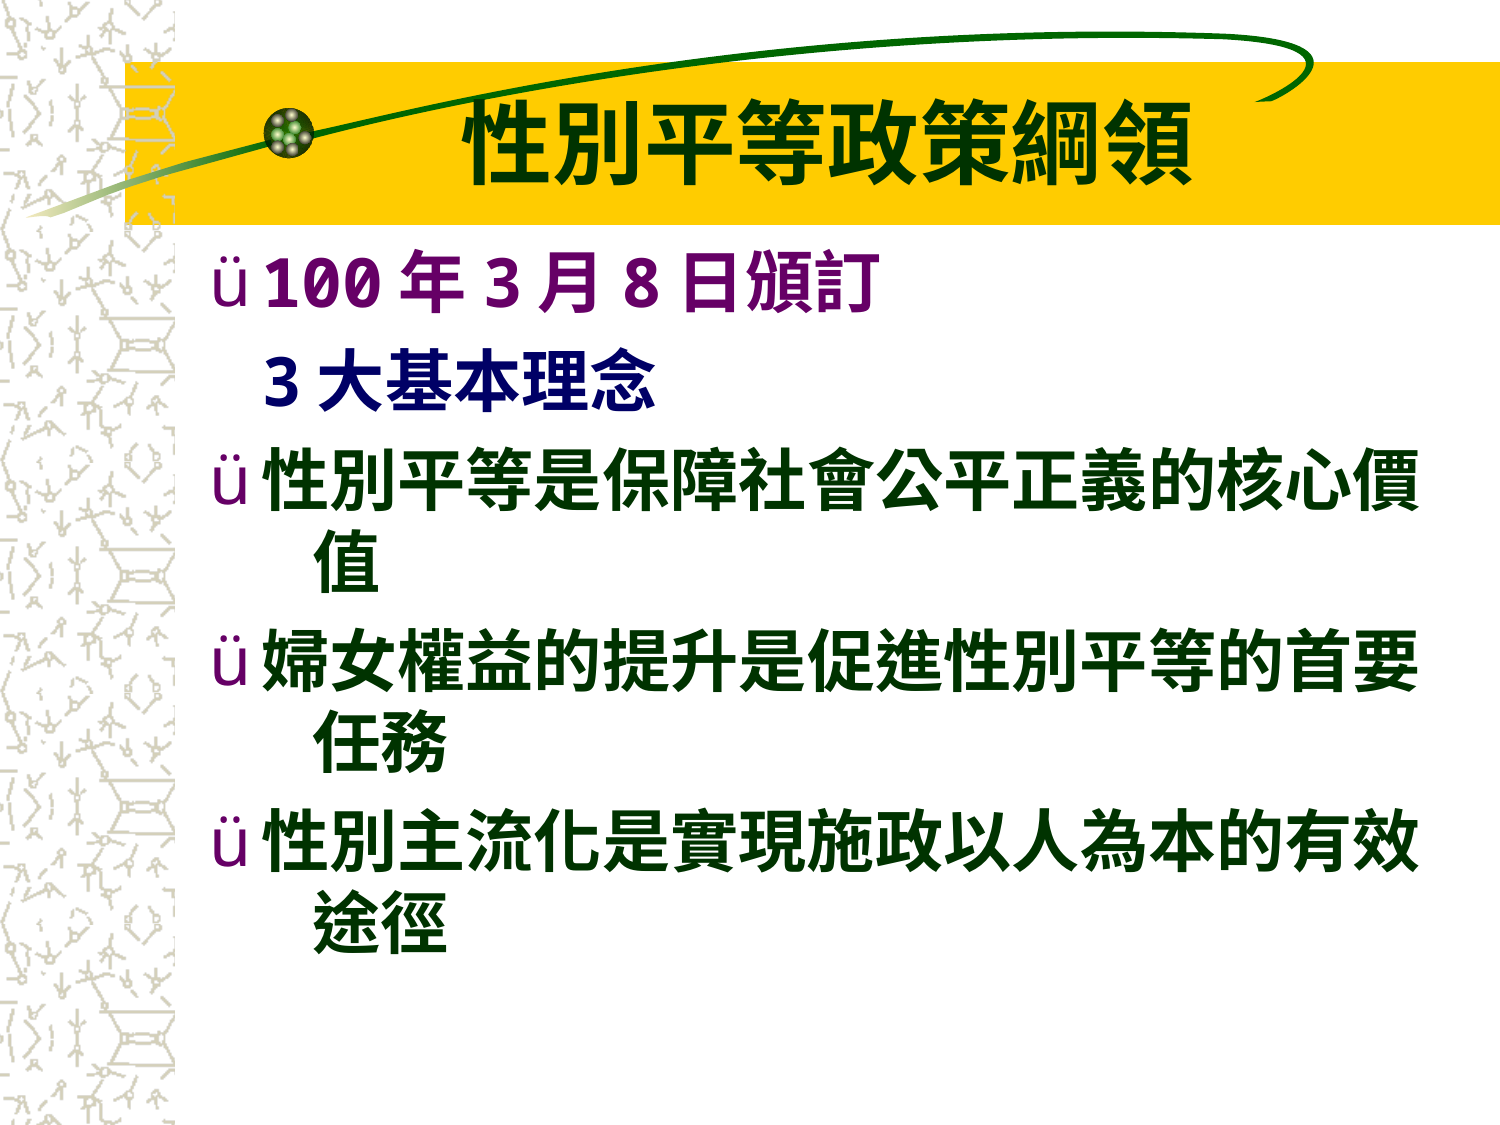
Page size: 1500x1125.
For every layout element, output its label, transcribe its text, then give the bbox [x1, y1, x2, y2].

list 100年3月8日頒訂 3大基本理念 性別平等是保障社會公平正義的核心價值 婦女權益的提升是促進性別平等的首要任務 性別主流化是實現施政以人為本的有效途徑 [194, 231, 1449, 975]
title 性別平等政策綱領 [395, 78, 1260, 231]
